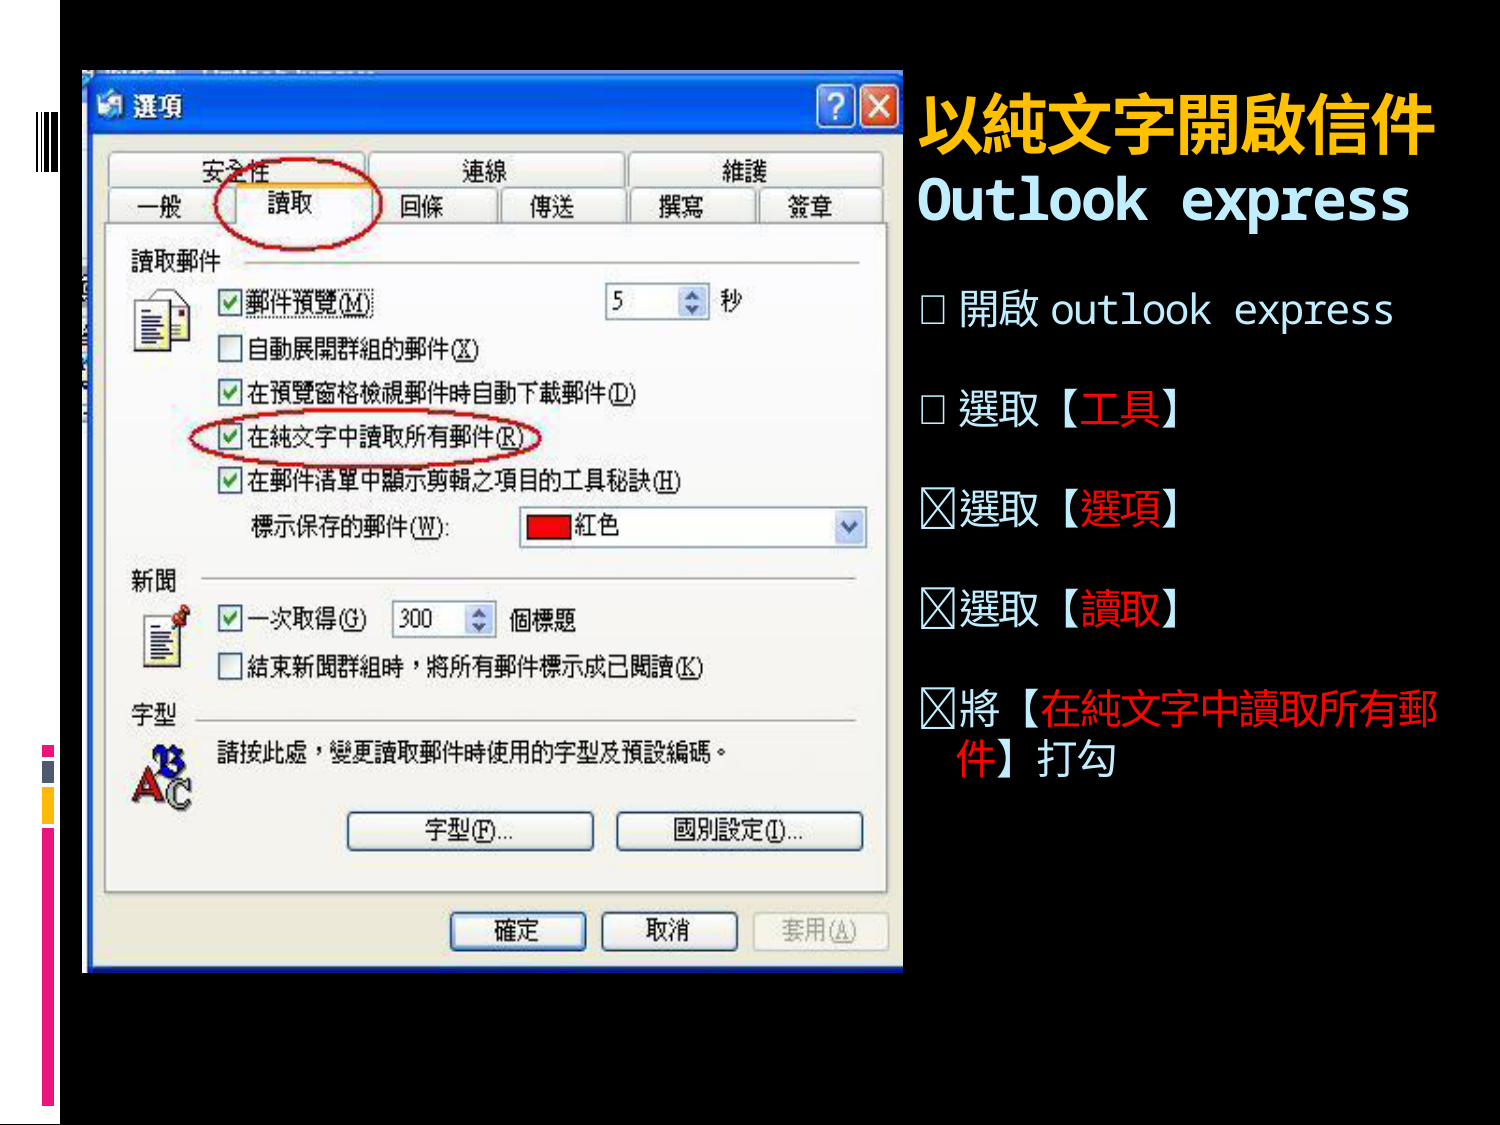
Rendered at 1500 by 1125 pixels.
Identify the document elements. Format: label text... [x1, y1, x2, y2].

title 以純文字開啟信件Outlook express 開啟outlook express 選取【工具】 選取【選項】 選取【讀取】 將【在純文字中讀取所有郵 件】打勾 [902, 75, 1500, 1032]
picture [82, 70, 903, 973]
